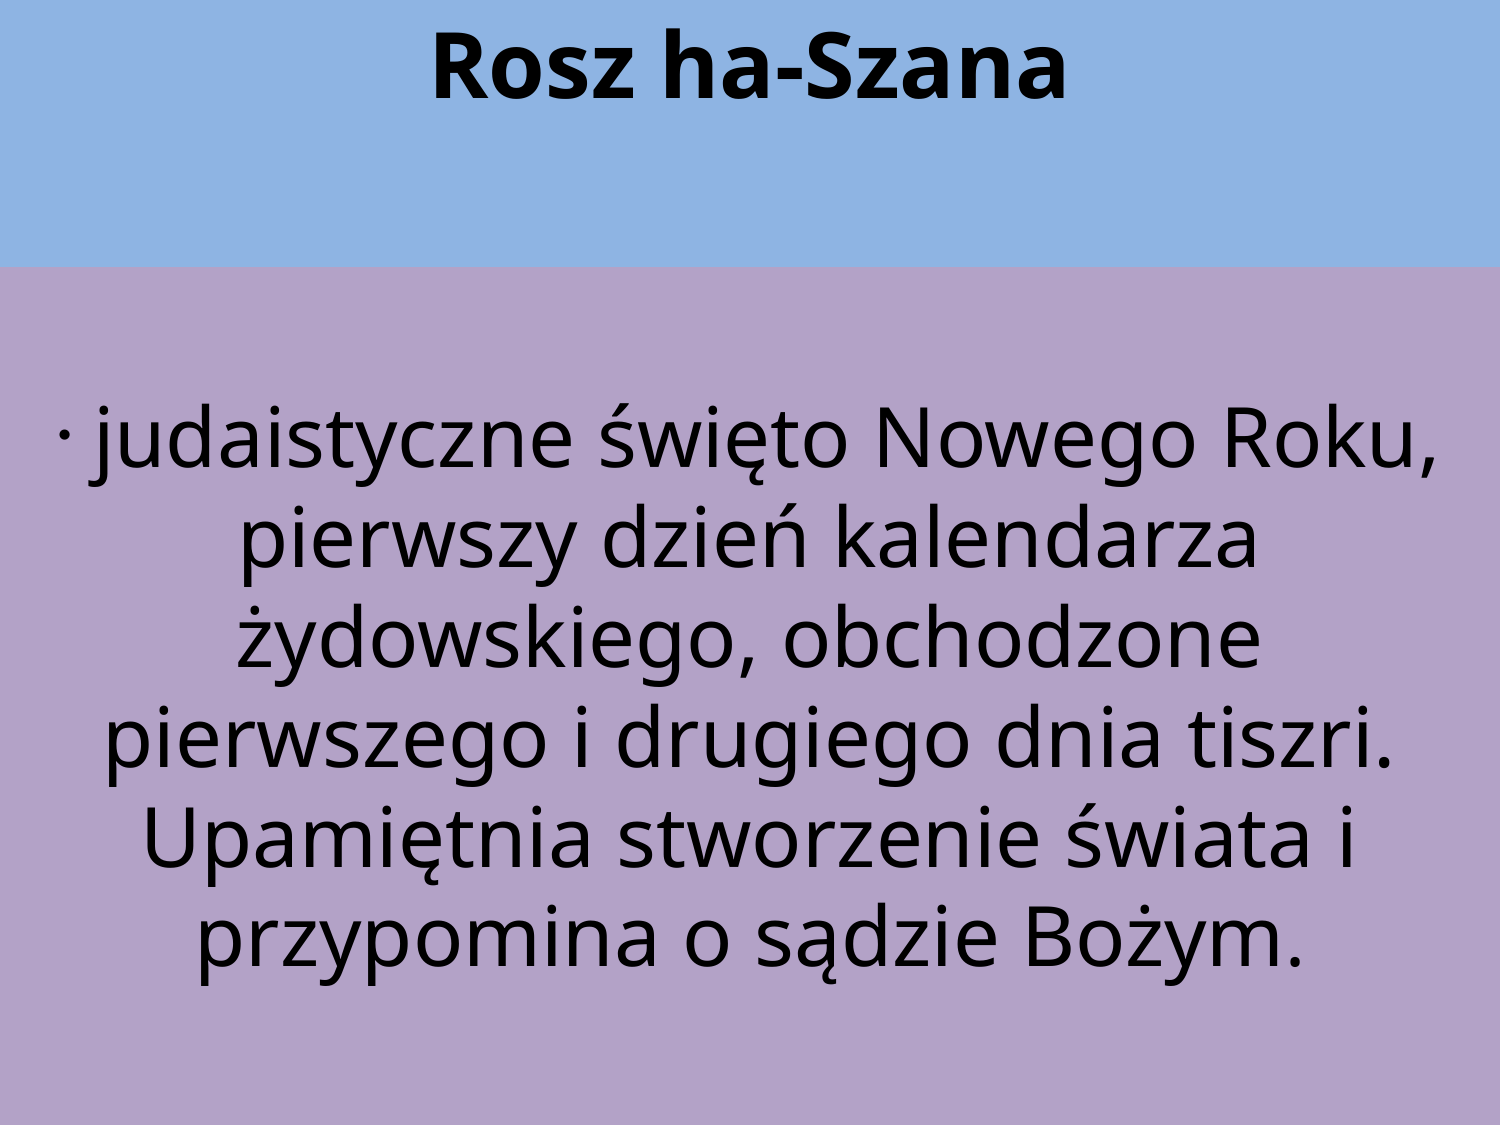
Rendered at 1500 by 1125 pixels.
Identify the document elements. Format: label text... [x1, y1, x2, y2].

title Rosz ha-Szana [0, 0, 1500, 267]
list judaistyczne święto Nowego Roku, pierwszy dzień kalendarza żydowskiego, obchodzone pierwszego i drugiego dnia tiszri. Upamiętnia stworzenie świata i przypomina o sądzie Bożym. [0, 267, 1500, 1125]
